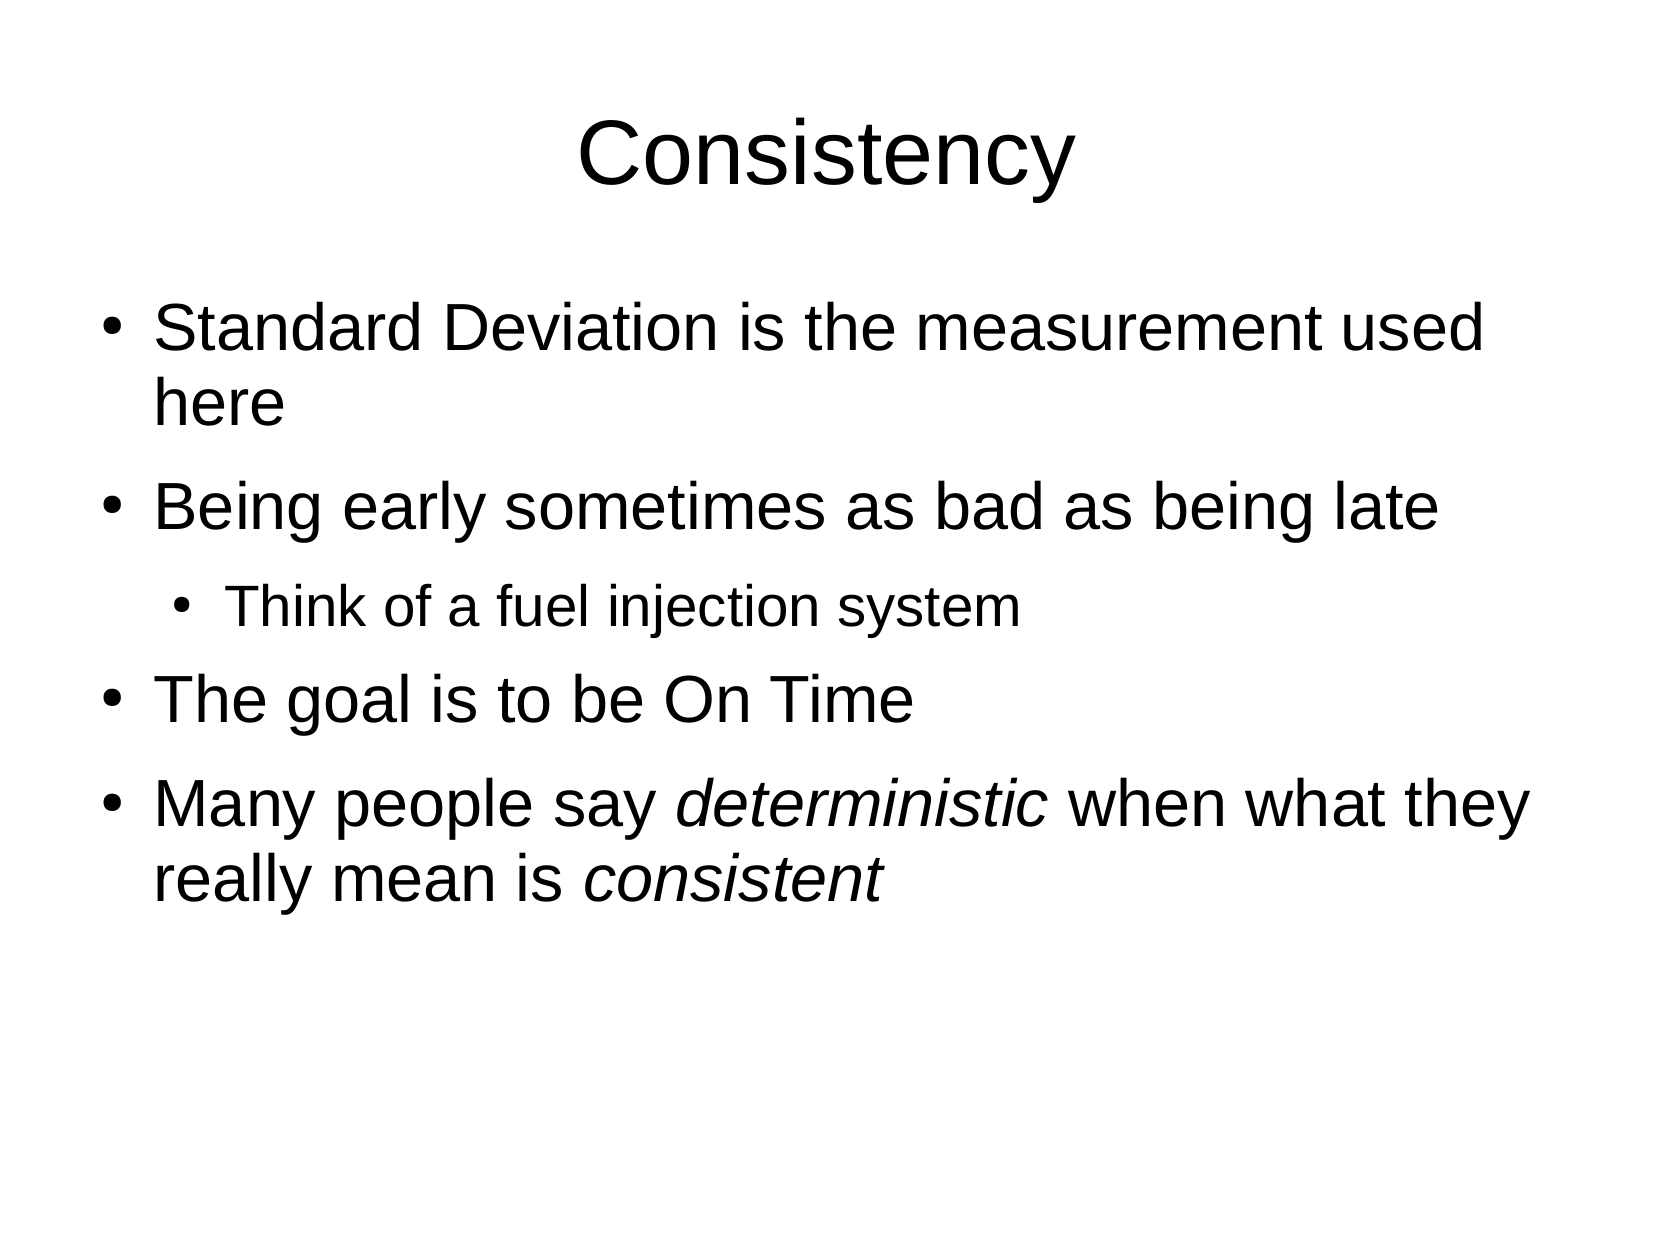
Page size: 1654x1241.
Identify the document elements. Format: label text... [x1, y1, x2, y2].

title Consistency [82, 56, 1571, 250]
list Standard Deviation is the measurement used here Being early sometimes as bad as being late Think of a fuel injection system The goal is to be On Time Many people say deterministic when what they really mean is consistent [82, 290, 1571, 1094]
